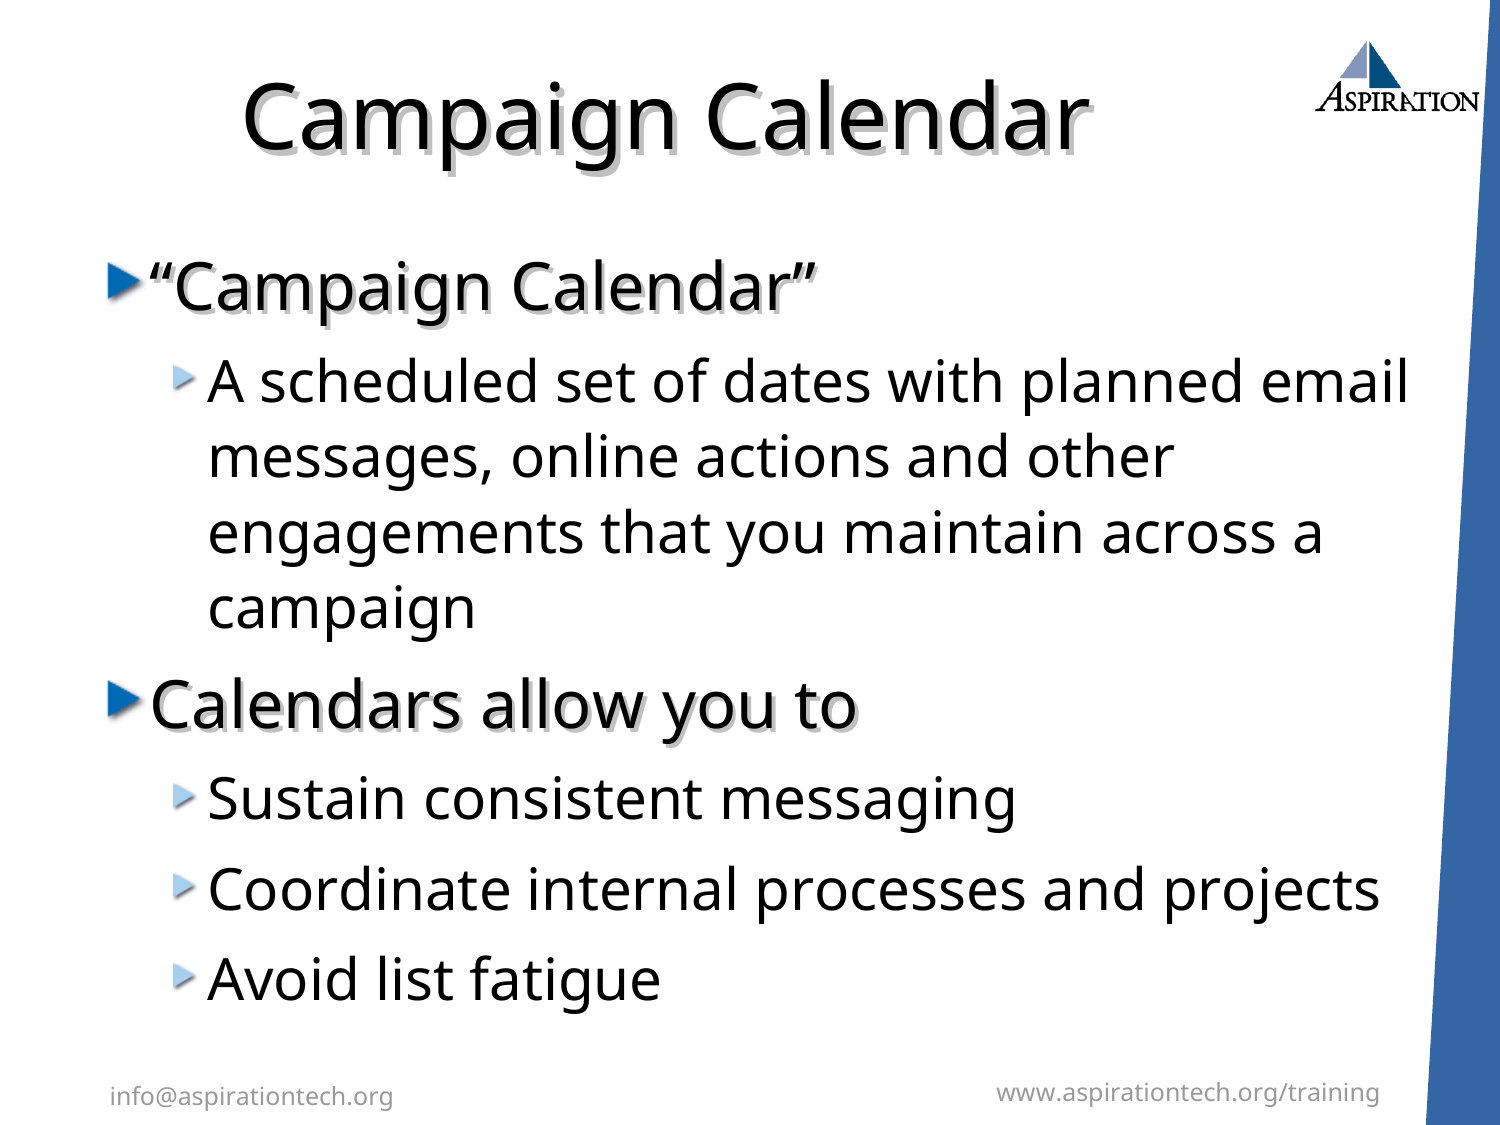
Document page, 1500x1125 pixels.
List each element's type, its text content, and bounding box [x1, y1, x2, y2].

list “Campaign Calendar” A scheduled set of dates with planned email messages, online actions and other engagements that you maintain across a campaign Calendars allow you to Sustain consistent messaging Coordinate internal processes and projects Avoid list fatigue [49, 238, 1447, 1012]
picture [1315, 41, 1480, 120]
title Campaign Calendar [49, 19, 1284, 206]
